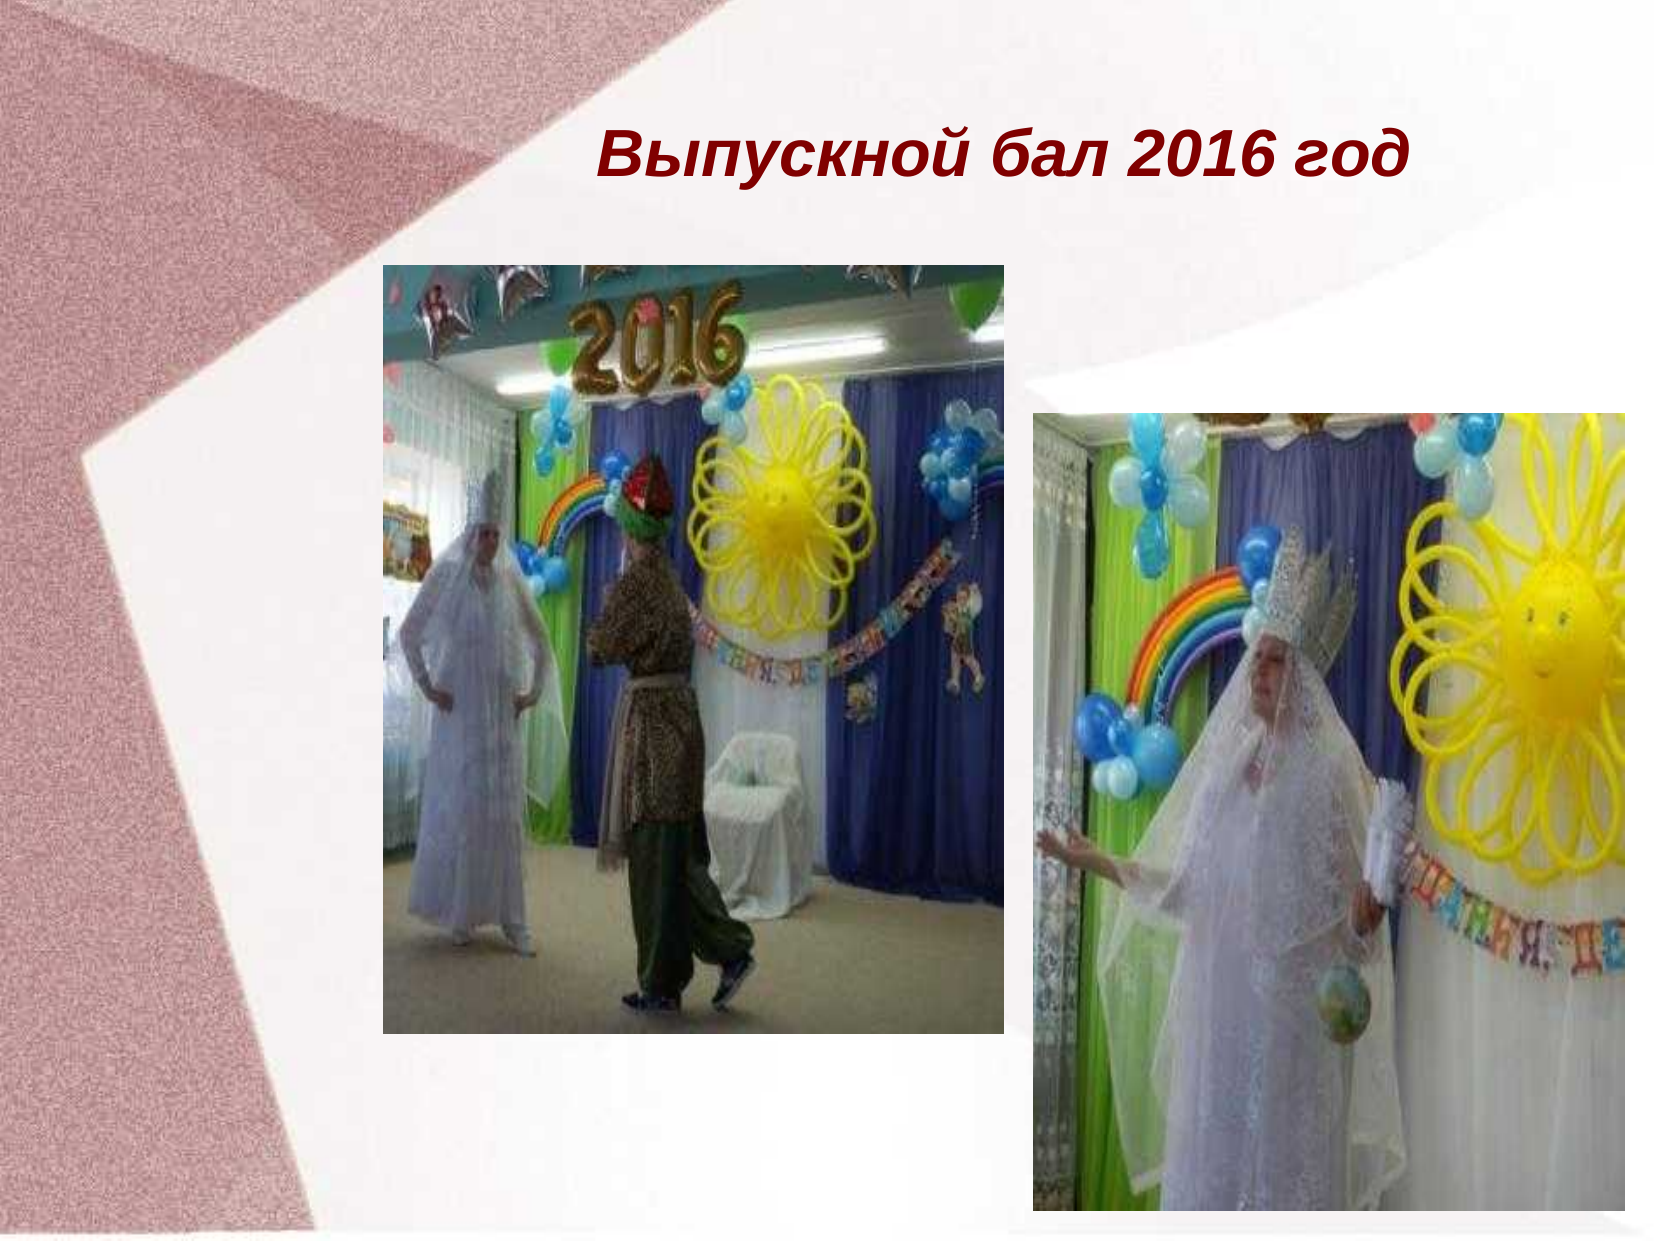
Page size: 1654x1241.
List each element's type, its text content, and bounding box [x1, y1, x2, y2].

picture [0, 0, 1654, 1241]
title Выпускной бал 2016 год [596, 49, 1607, 257]
